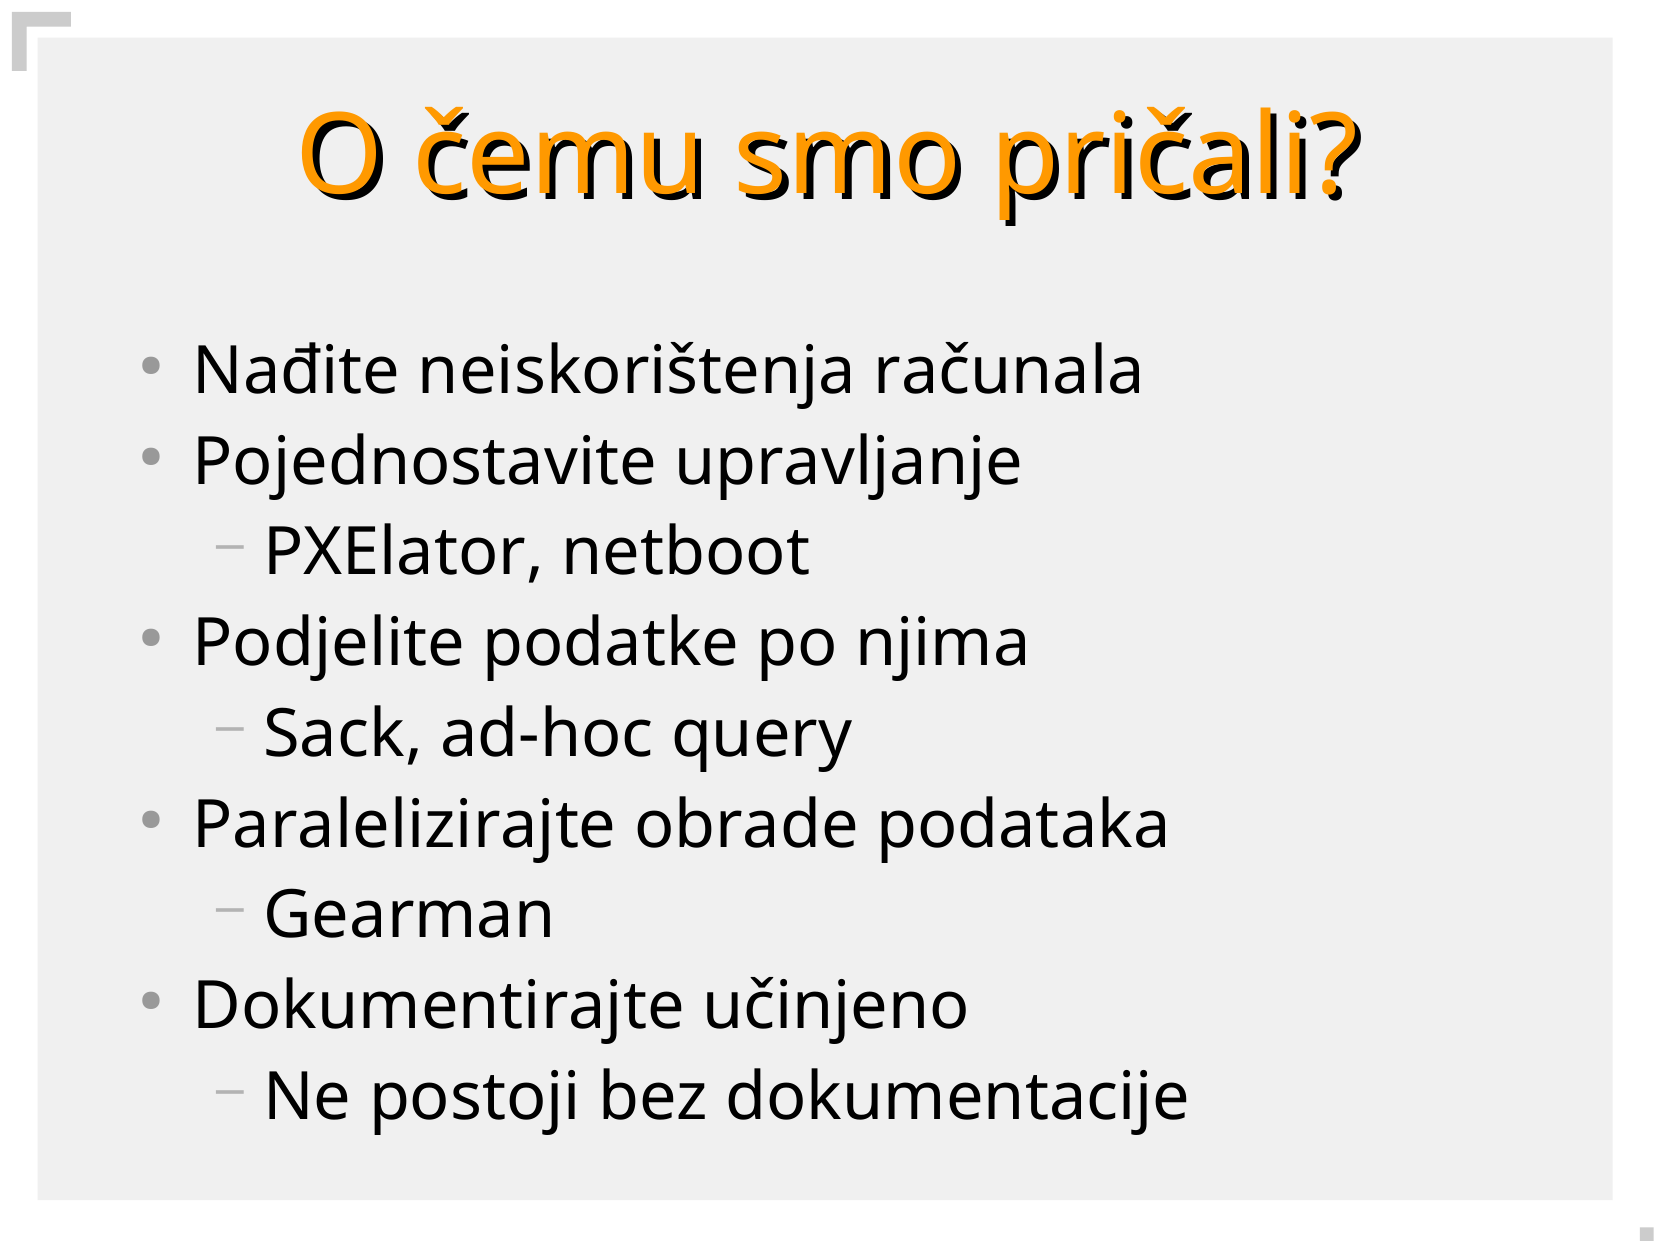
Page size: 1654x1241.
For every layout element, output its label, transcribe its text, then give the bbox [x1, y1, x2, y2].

list Nađite neiskorištenja računala Pojednostavite upravljanje PXElator, netboot Podjelite podatke po njima Sack, ad-hoc query Paralelizirajte obrade podataka Gearman Dokumentirajte učinjeno Ne postoji bez dokumentacije [121, 322, 1561, 1132]
title O čemu smo pričali? [121, 46, 1534, 254]
